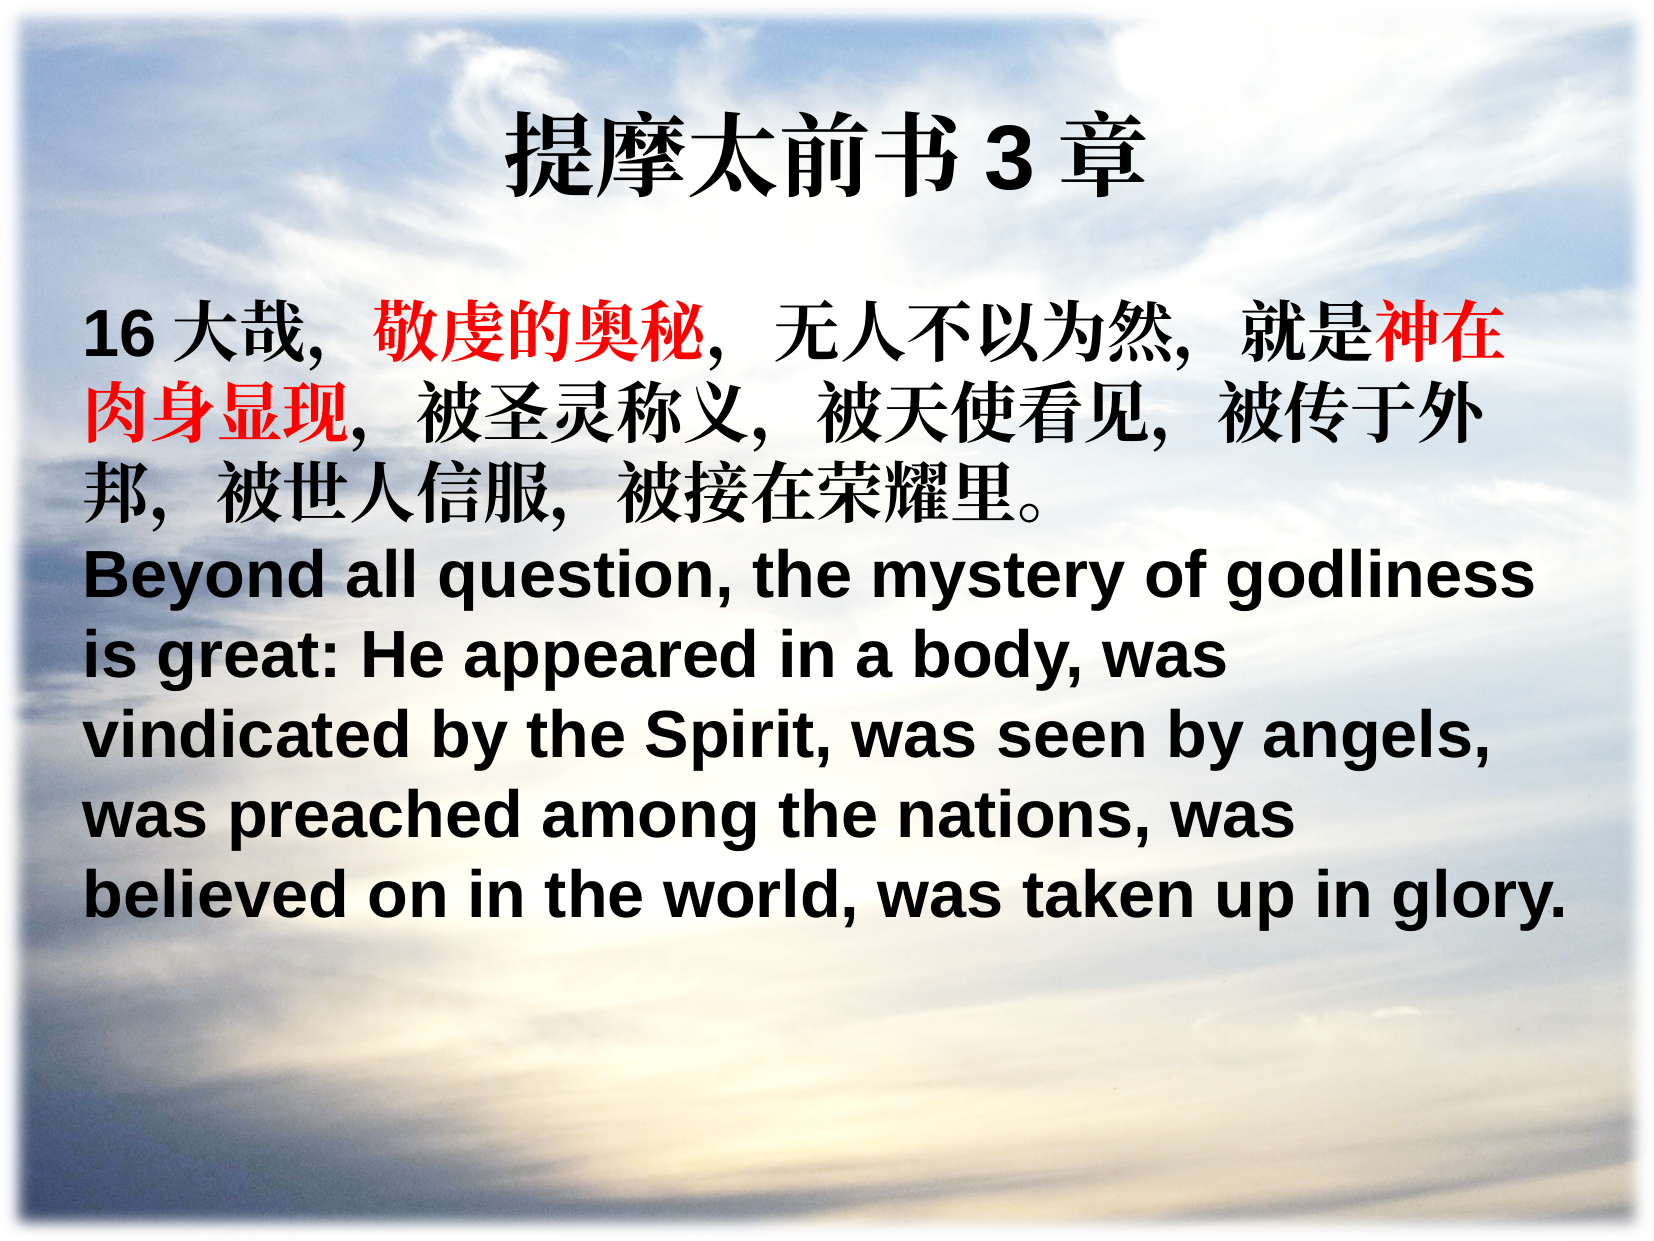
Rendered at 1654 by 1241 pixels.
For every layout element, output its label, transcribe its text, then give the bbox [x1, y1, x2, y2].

list 16大哉，敬虔的奥秘，无人不以为然，就是神在肉身显现，被圣灵称义，被天使看见，被传于外邦，被世人信服，被接在荣耀里。 Beyond all question, the mystery of godliness is great: He appeared in a body, was vindicated by the Spirit, was seen by angels, was preached among the nations, was believed on in the world, was taken up in glory. [82, 290, 1571, 1109]
picture [0, 0, 1654, 1241]
title 提摩太前书3章 [82, 49, 1571, 257]
